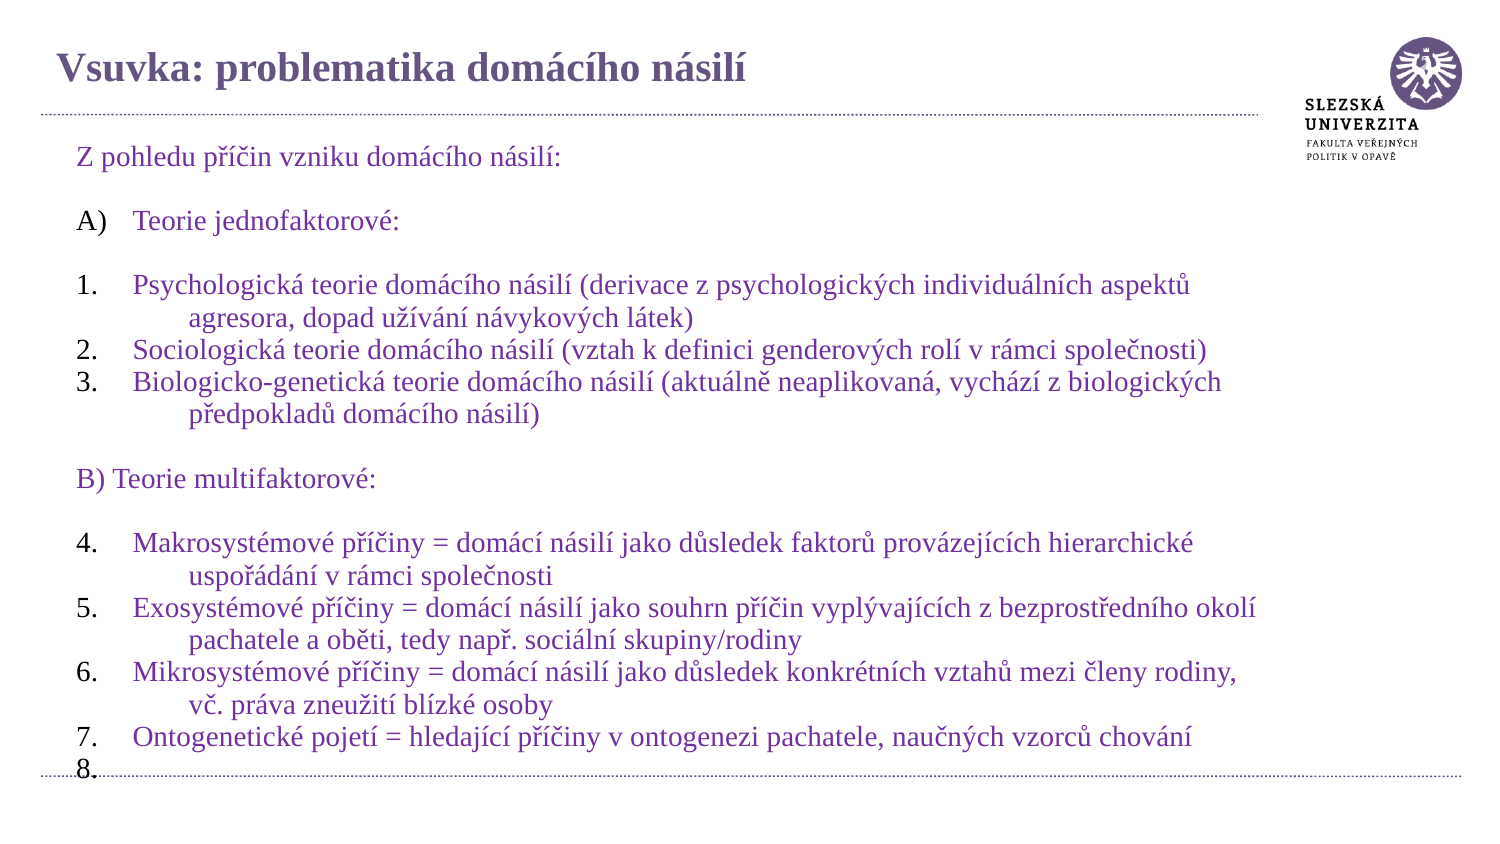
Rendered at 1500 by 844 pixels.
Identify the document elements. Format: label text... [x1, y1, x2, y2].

title Vsuvka: problematika domácího násilí [41, 32, 1220, 116]
text_box Z pohledu příčin vzniku domácího násilí: Teorie jednofaktorové: Psychologická teorie domácího násilí (derivace z psychologických individuálních aspektů agresora, dopad užívání návykových látek) Sociologická teorie domácího násilí (vztah k definici genderových rolí v rámci společnosti) Biologicko-genetická teorie domácího násilí (aktuálně neaplikovaná, vychází z biologických předpokladů domácího násilí) B) Teorie multifaktorové: Makrosystémové příčiny = domácí násilí jako důsledek faktorů provázejících hierarchické uspořádání v rámci společnosti Exosystémové příčiny = domácí násilí jako souhrn příčin vyplývajících z bezprostředního okolí pachatele a oběti, tedy např. sociální skupiny/rodiny Mikrosystémové příčiny = domácí násilí jako důsledek konkrétních vztahů mezi členy rodiny, vč. práva zneužití blízké osoby Ontogenetické pojetí = hledající příčiny v ontogenezi pachatele, naučných vzorců chování [61, 132, 1289, 812]
